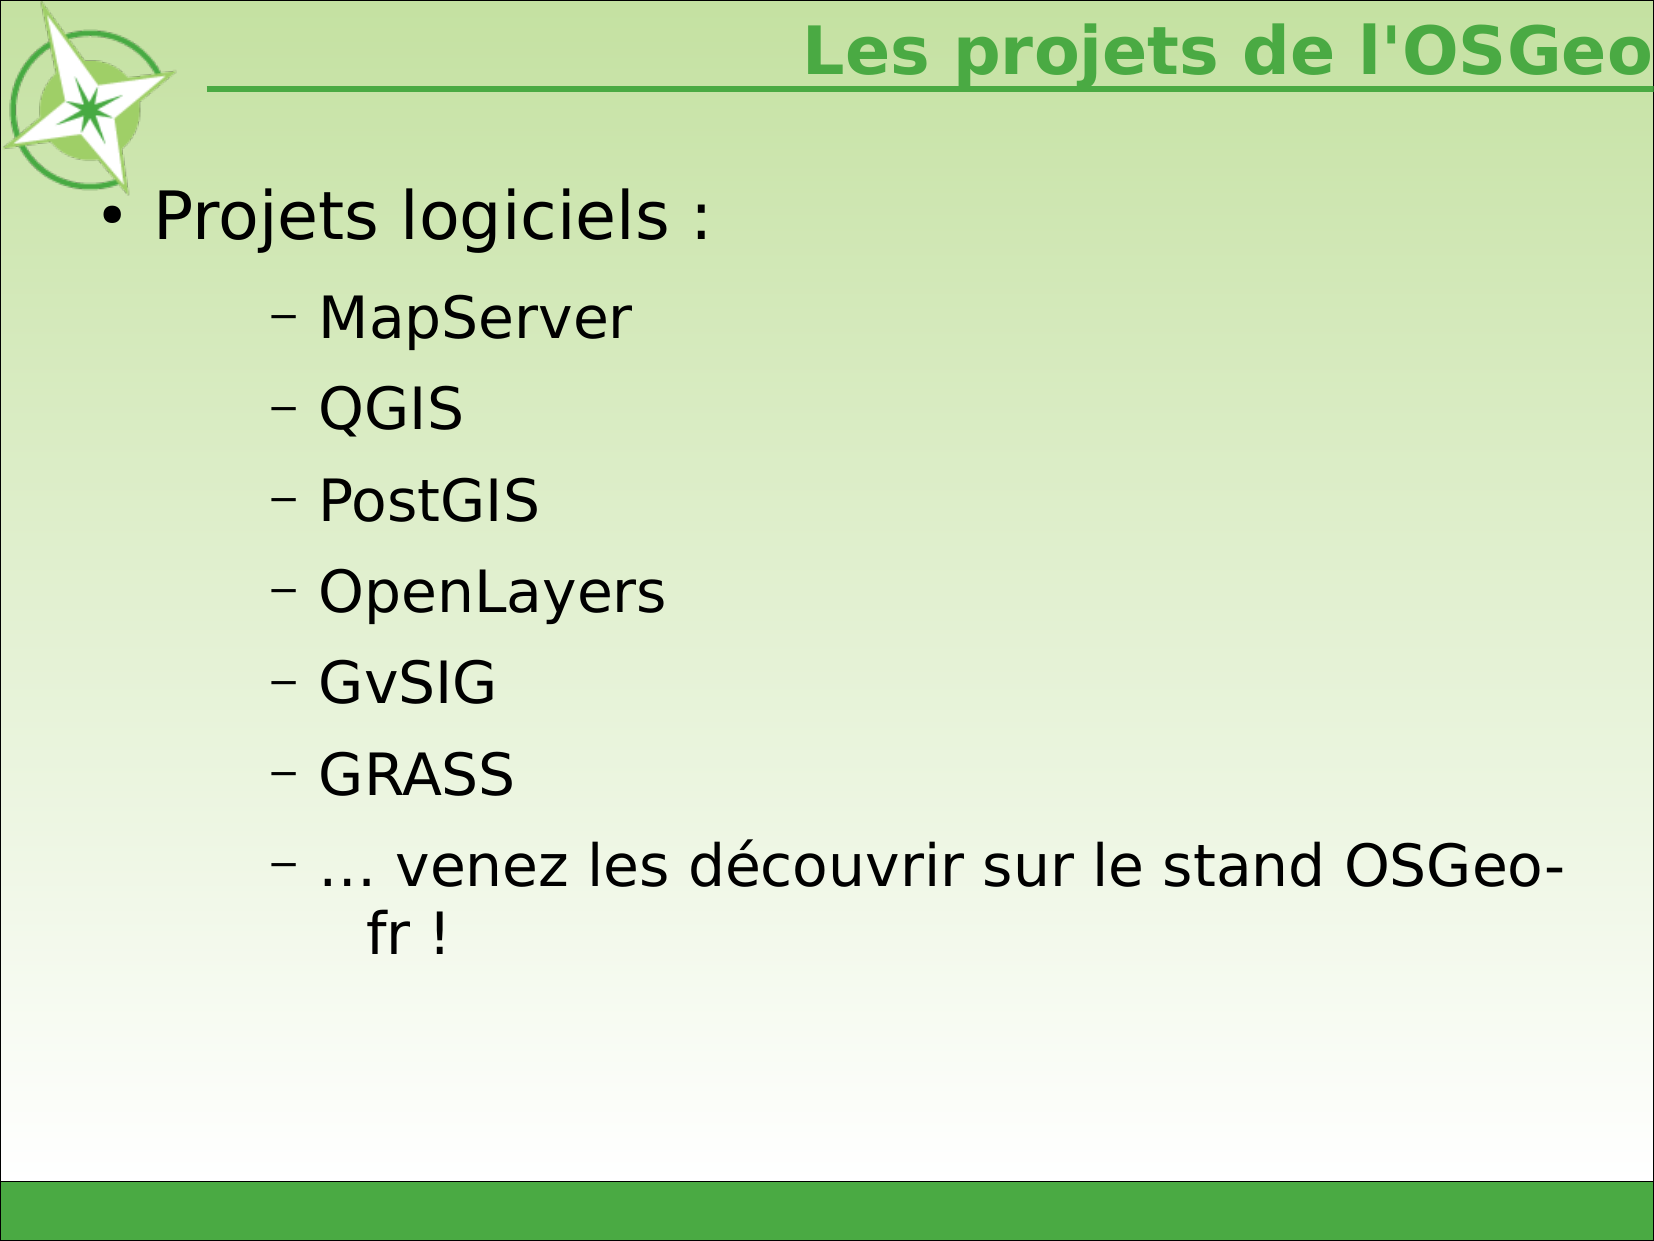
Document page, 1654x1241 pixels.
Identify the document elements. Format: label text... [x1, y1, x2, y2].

title Les projets de l'OSGeo [165, 2, 1654, 101]
list Projets logiciels : MapServer QGIS PostGIS OpenLayers GvSIG GRASS … venez les découvrir sur le stand OSGeo-fr ! [82, 177, 1571, 1109]
picture [2, 0, 178, 197]
